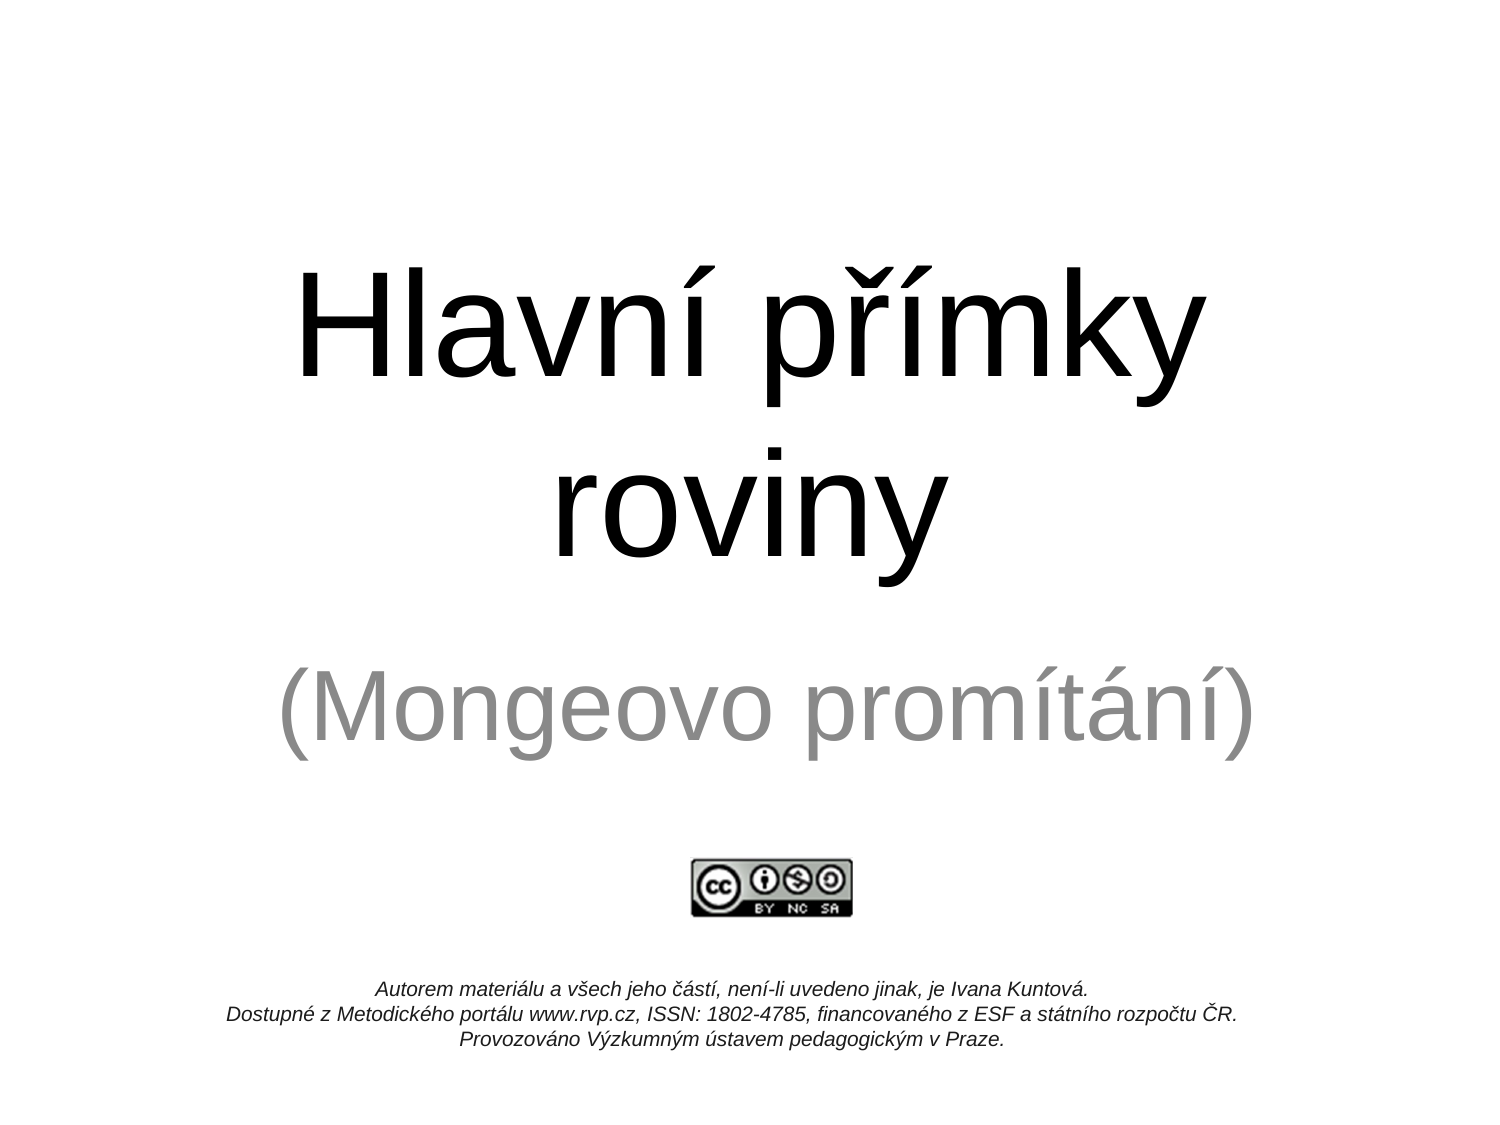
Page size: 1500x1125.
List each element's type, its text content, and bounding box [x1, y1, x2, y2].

text_box (Mongeovo promítání) [242, 633, 1293, 811]
picture [690, 857, 853, 900]
title Hlavní přímky roviny [88, 168, 1412, 646]
text_box Autorem materiálu a všech jeho částí, není-li uvedeno jinak, je Ivana Kuntová. Dostupné z Metodického portálu www.rvp.cz, ISSN: 1802-4785, financovaného z ESF a státního rozpočtu ČR. Provozováno Výzkumným ústavem pedagogickým v Praze. [100, 900, 1365, 1125]
